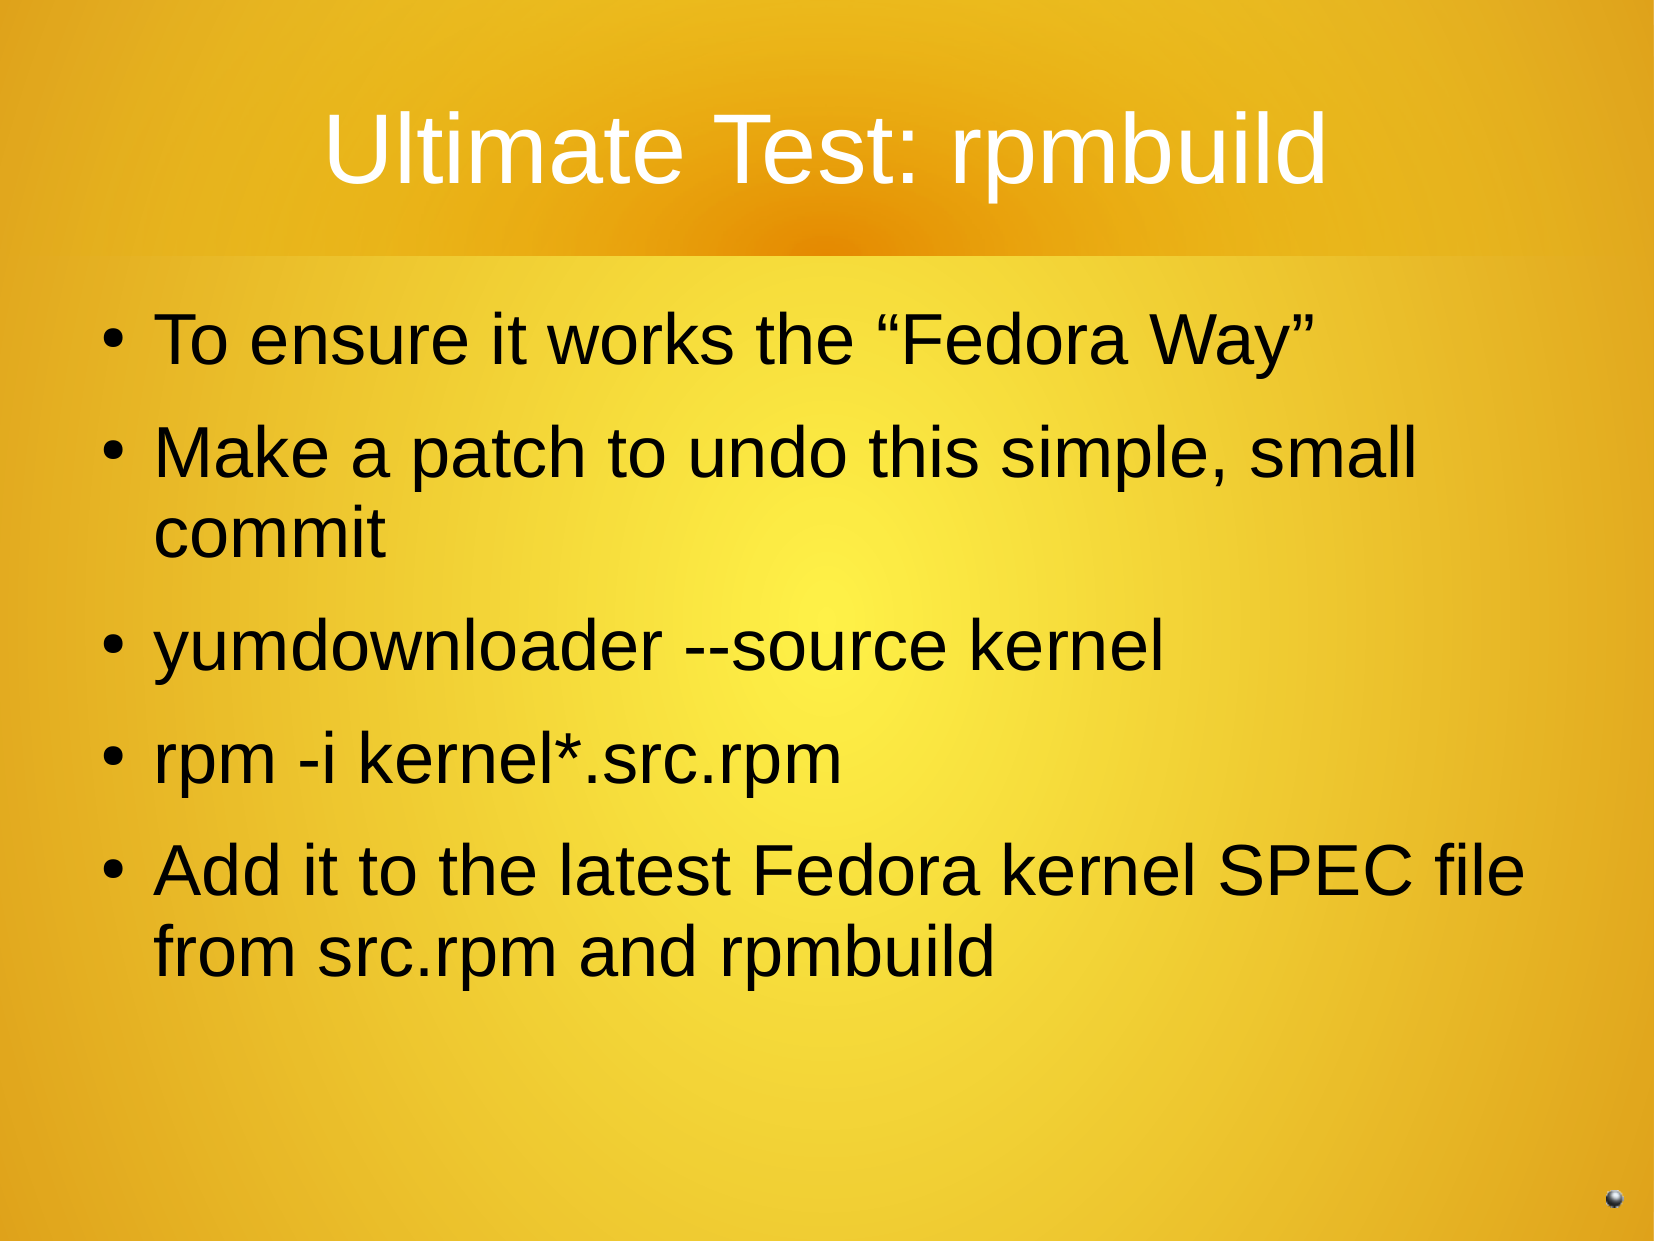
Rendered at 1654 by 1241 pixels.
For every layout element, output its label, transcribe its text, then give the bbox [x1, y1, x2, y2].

picture [1606, 1190, 1624, 1208]
list To ensure it works the “Fedora Way” Make a patch to undo this simple, small commit yumdownloader --source kernel rpm -i kernel*.src.rpm Add it to the latest Fedora kernel SPEC file from src.rpm and rpmbuild [82, 299, 1571, 1019]
title Ultimate Test: rpmbuild [82, 47, 1571, 252]
